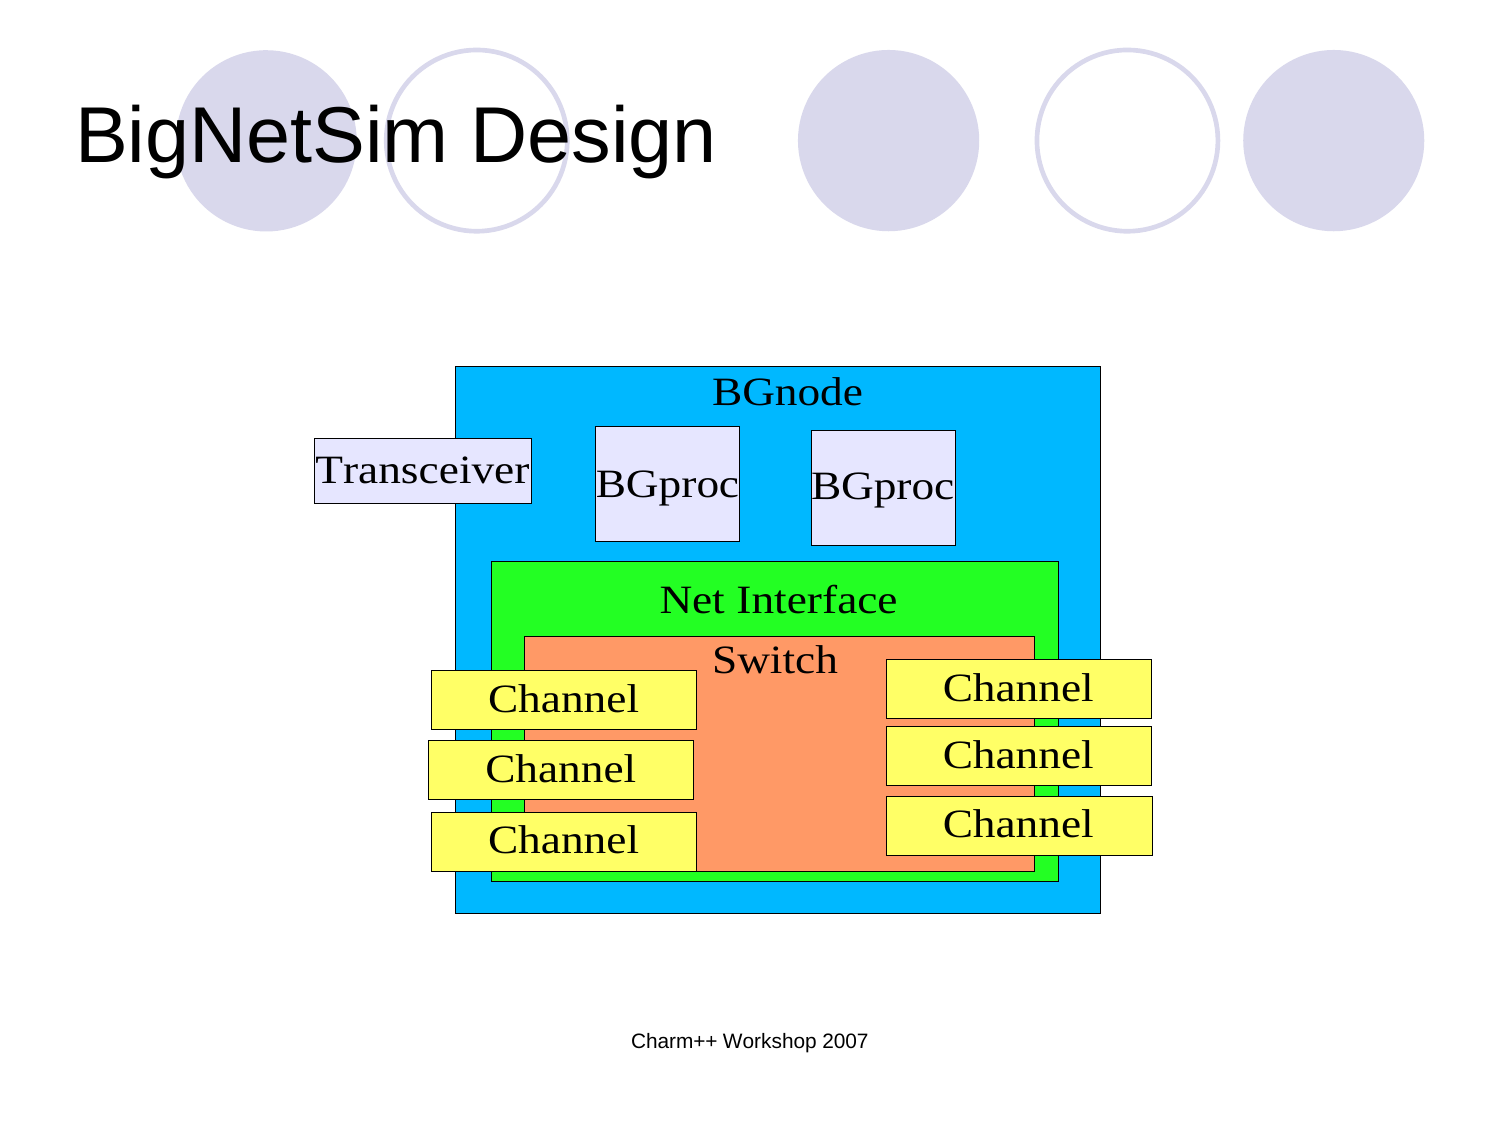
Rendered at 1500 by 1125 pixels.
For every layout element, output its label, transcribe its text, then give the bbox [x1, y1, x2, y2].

title BigNetSim Design [75, 45, 1426, 187]
chart [0, 187, 1500, 1125]
